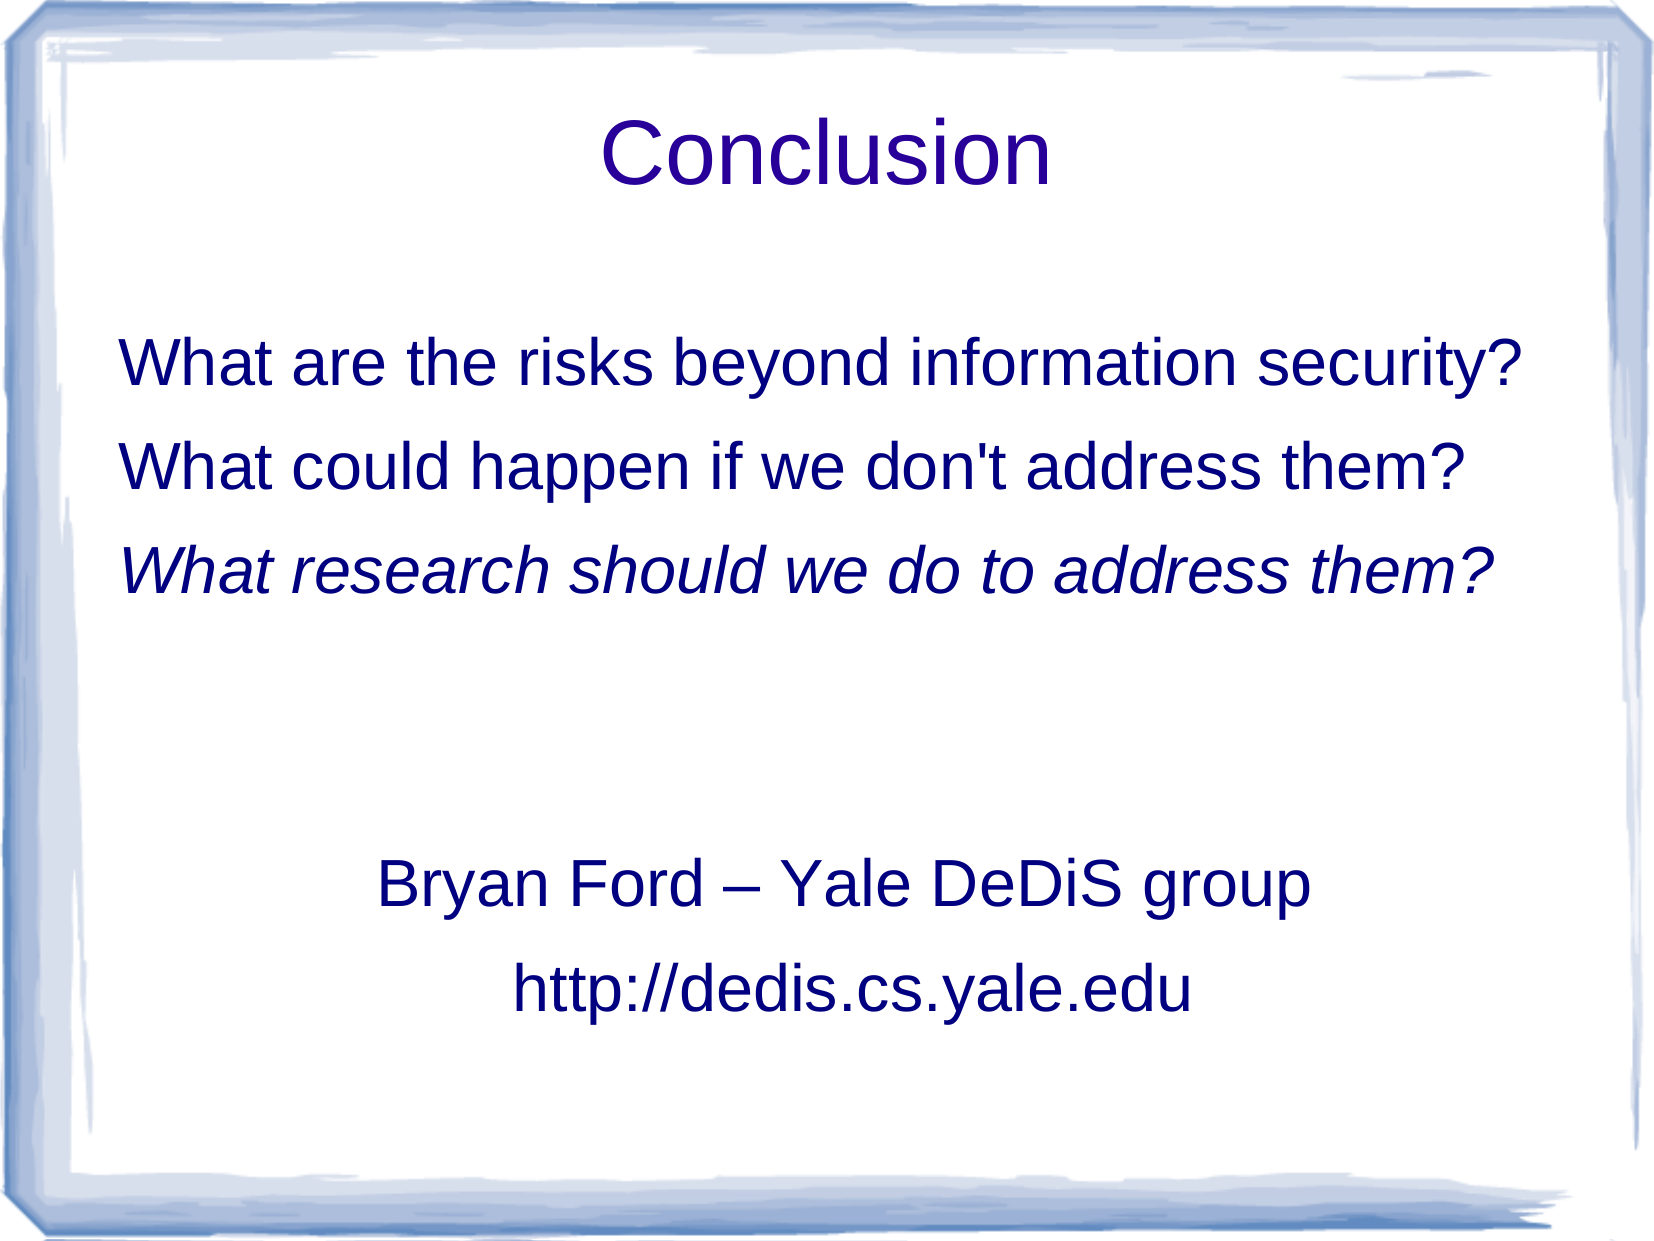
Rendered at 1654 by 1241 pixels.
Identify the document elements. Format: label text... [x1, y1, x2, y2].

title Conclusion [82, 56, 1571, 250]
picture [0, 0, 1654, 1241]
list What are the risks beyond information security? What could happen if we don't address them? What research should we do to address them? Bryan Ford – Yale DeDiS group http://dedis.cs.yale.edu [118, 324, 1571, 1024]
